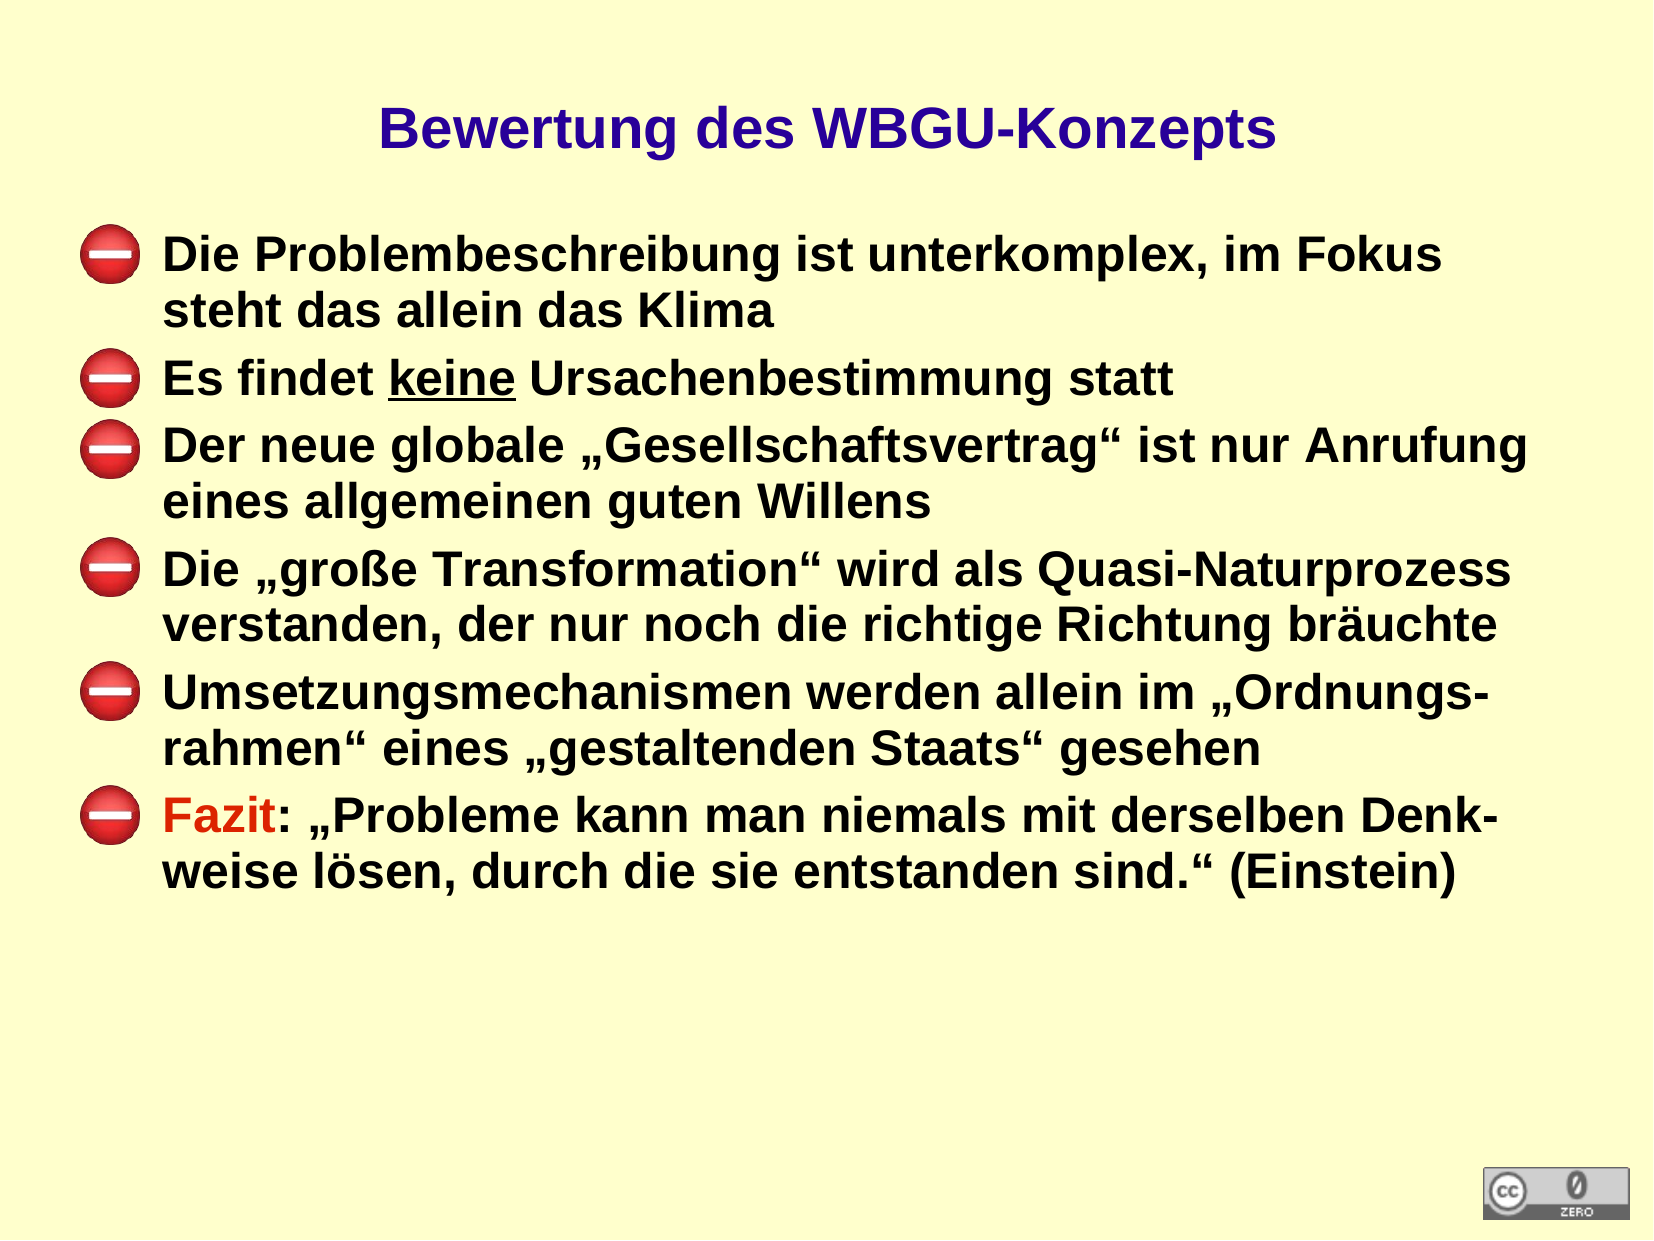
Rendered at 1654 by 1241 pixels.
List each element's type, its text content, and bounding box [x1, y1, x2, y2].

picture [80, 661, 140, 721]
list Die Problembeschreibung ist unterkomplex, im Fokus steht das allein das Klima Es findet keine Ursachenbestimmung statt Der neue globale „Gesellschaftsvertrag“ ist nur Anrufung eines allgemeinen guten Willens Die „große Transformation“ wird als Quasi-Naturprozess verstanden, der nur noch die richtige Richtung bräuchte Umsetzungsmechanismen werden allein im „Ordnungs-rahmen“ eines „gestaltenden Staats“ gesehen Fazit: „Probleme kann man niemals mit derselben Denk-weise lösen, durch die sie entstanden sind.“ (Einstein) [92, 226, 1565, 1034]
picture [80, 537, 140, 597]
picture [80, 348, 140, 408]
picture [80, 224, 140, 284]
picture [80, 785, 140, 845]
picture [1483, 1167, 1630, 1220]
title Bewertung des WBGU-Konzepts [86, 49, 1571, 207]
picture [80, 419, 140, 479]
